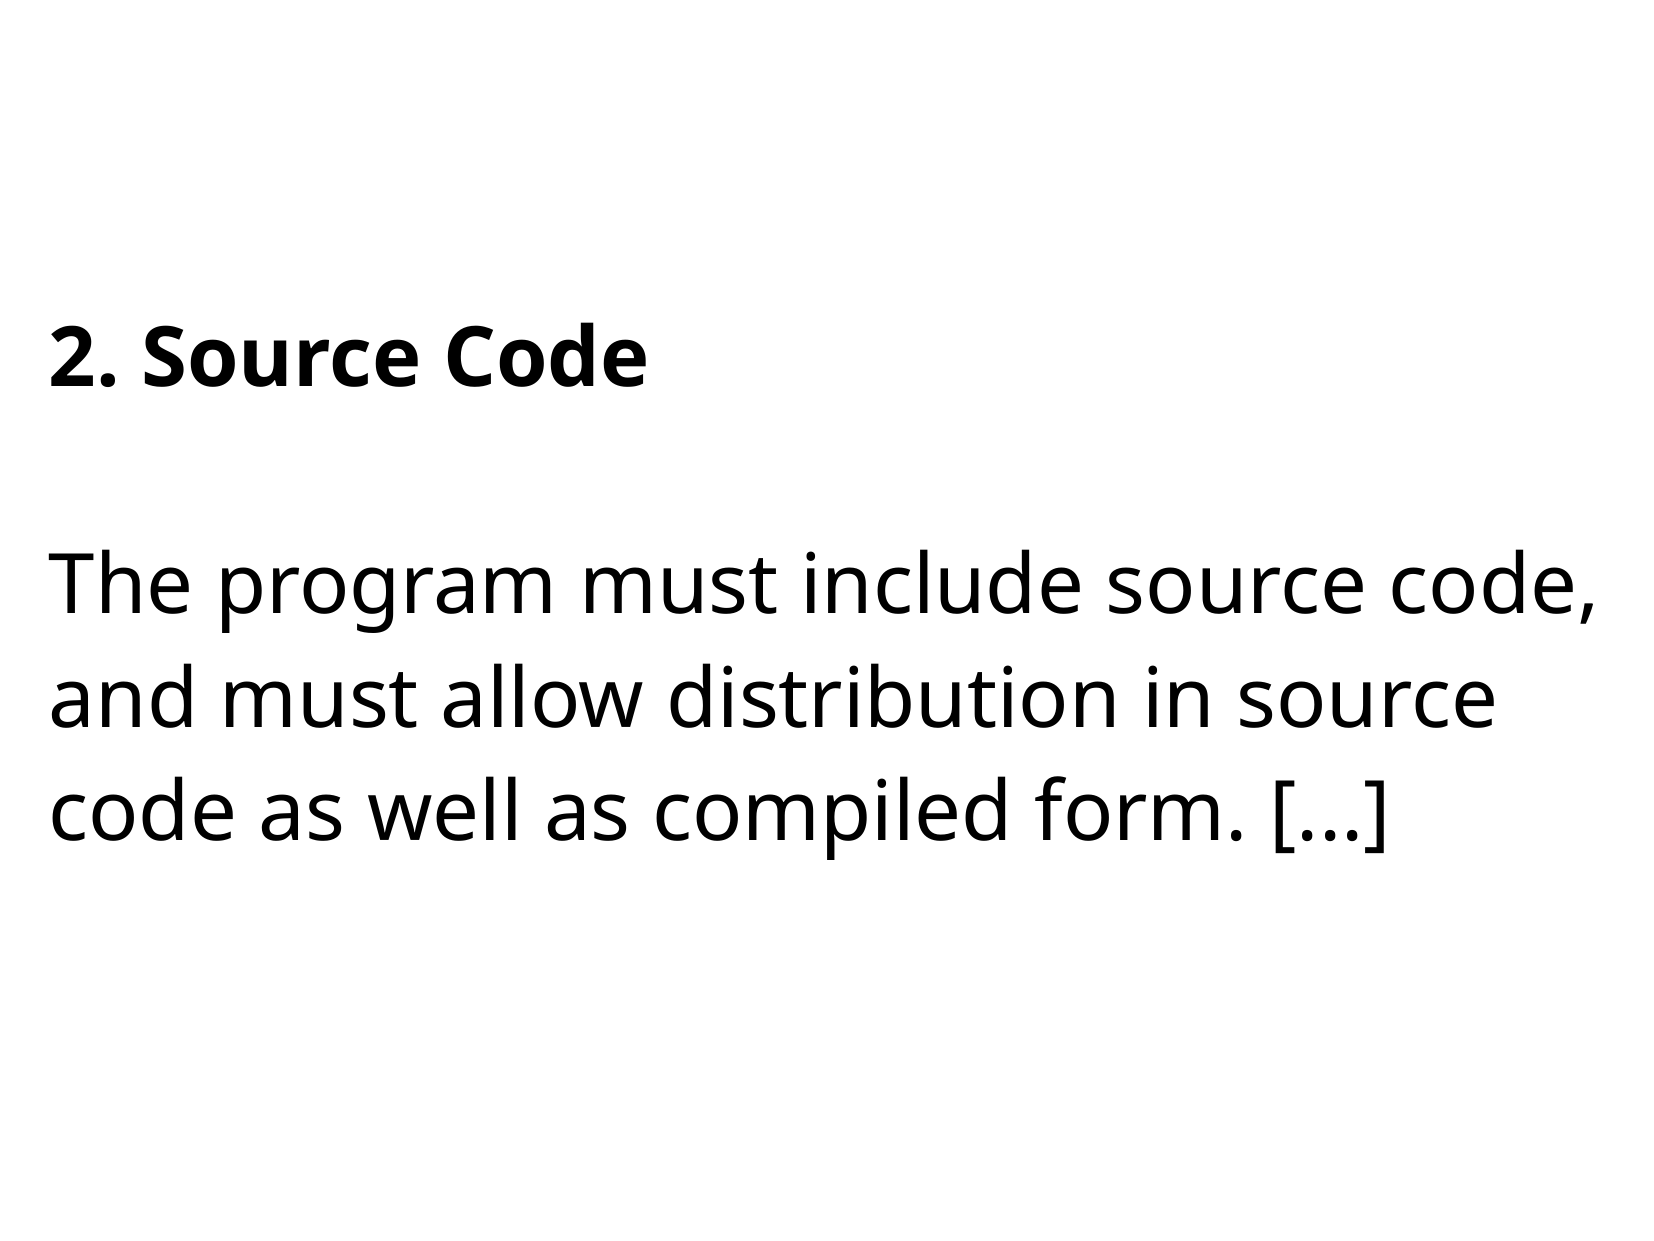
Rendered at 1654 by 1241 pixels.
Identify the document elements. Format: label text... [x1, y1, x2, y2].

subtitle 2. Source Code The program must include source code, and must allow distribution in source code as well as compiled form. [...] [48, 79, 1654, 1084]
